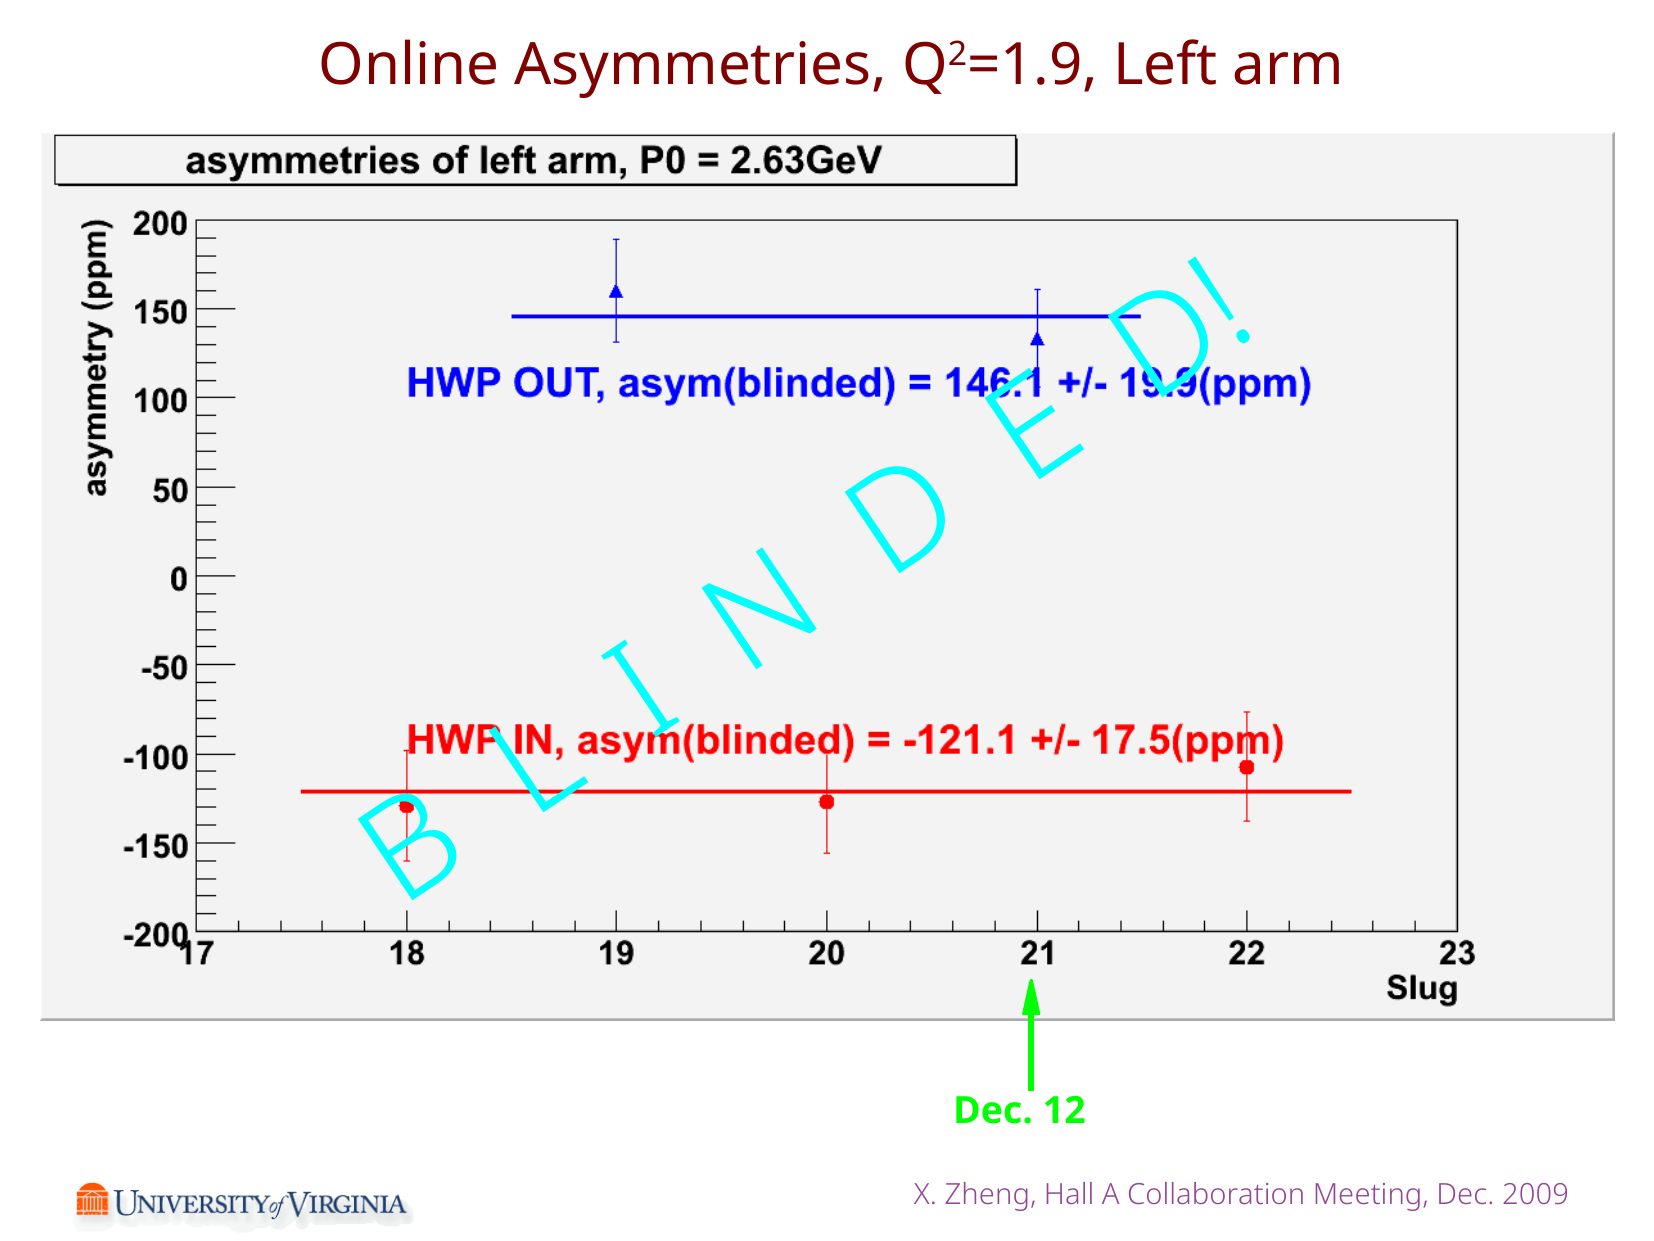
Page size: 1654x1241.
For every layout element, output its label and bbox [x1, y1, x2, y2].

chart [1074, 1105, 1083, 1111]
chart [972, 1105, 979, 1111]
picture [53, 1165, 427, 1241]
chart [982, 1105, 1001, 1111]
picture [39, 131, 1615, 1021]
chart [1005, 1105, 1020, 1111]
